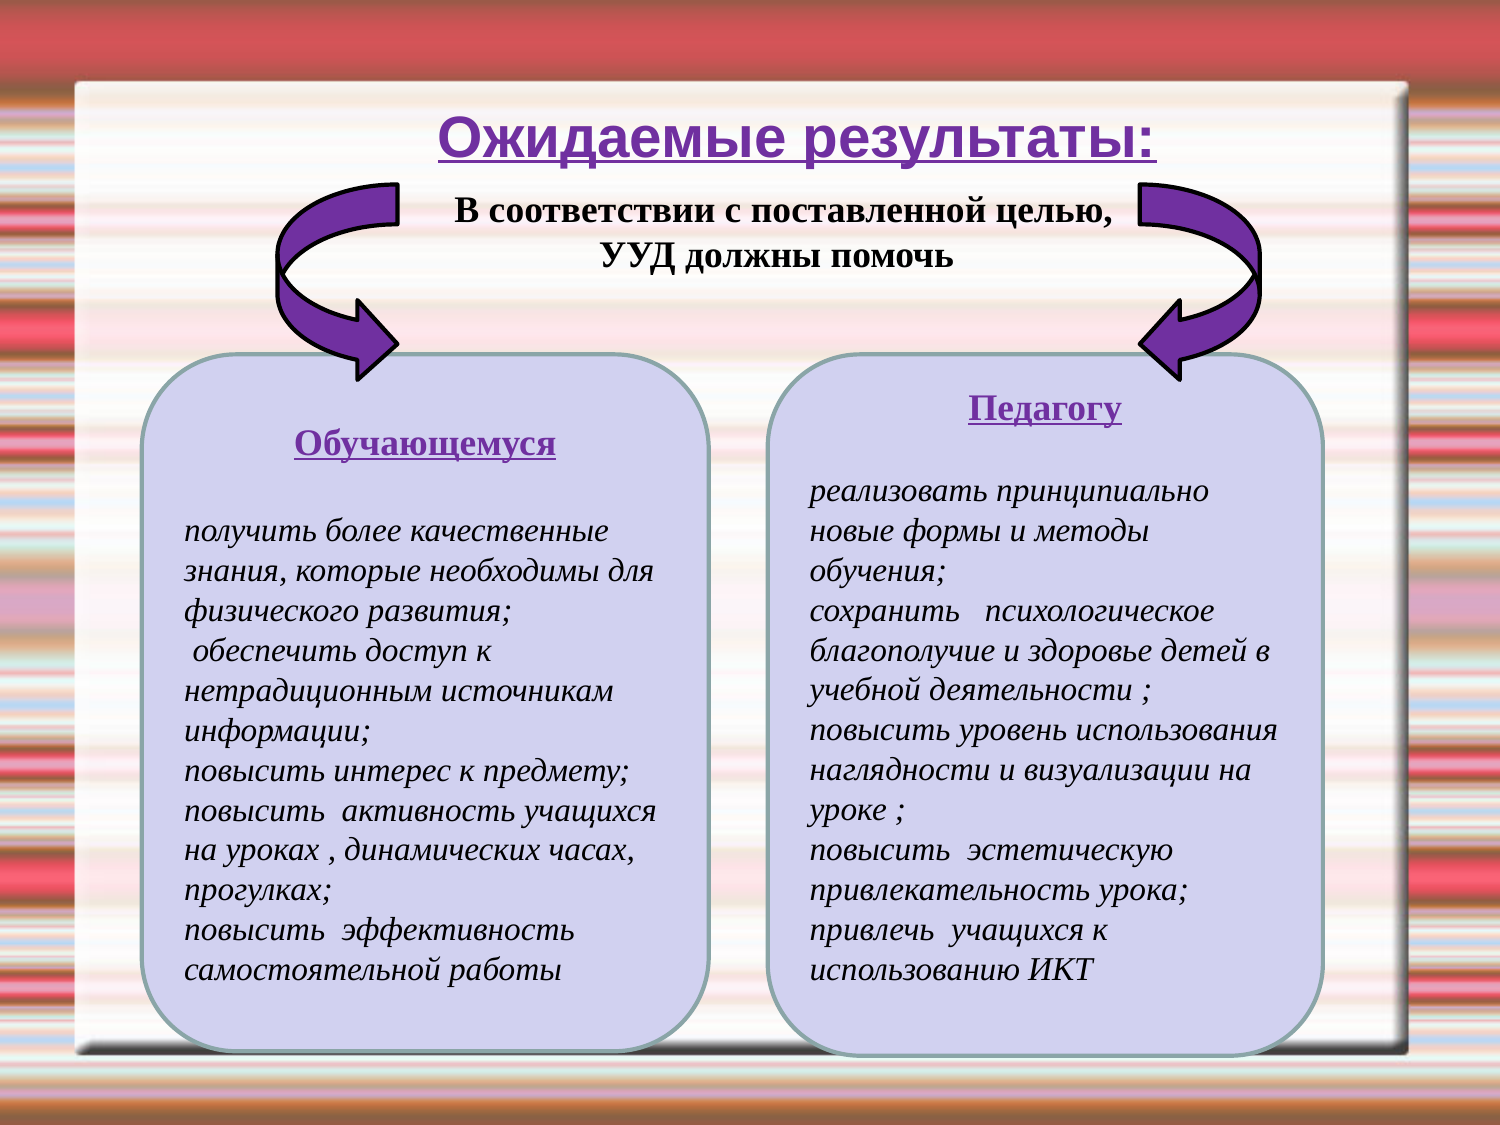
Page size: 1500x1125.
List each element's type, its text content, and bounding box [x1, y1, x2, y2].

text_box [277, 184, 398, 380]
picture [0, 0, 1500, 1125]
text_box Обучающемуся получить более качественные знания, которые необходимы для физического развития; обеспечить доступ к нетрадиционным источникам информации; повысить интерес к предмету; повысить активность учащихся на уроках , динамических часах, прогулках; повысить эффективность самостоятельной работы [141, 354, 709, 1052]
text_box В соответствии с поставленной целью, УУД должны помочь [401, 177, 1152, 282]
text_box [1139, 184, 1260, 380]
text_box Педагогу реализовать принципиально новые формы и методы обучения; сохранить психологическое благополучие и здоровье детей в учебной деятельности ; повысить уровень использования наглядности и визуализации на уроке ; повысить эстетическую привлекательность урока; привлечь учащихся к использованию ИКТ [767, 354, 1323, 1056]
text_box Ожидаемые результаты: [354, 99, 1241, 178]
